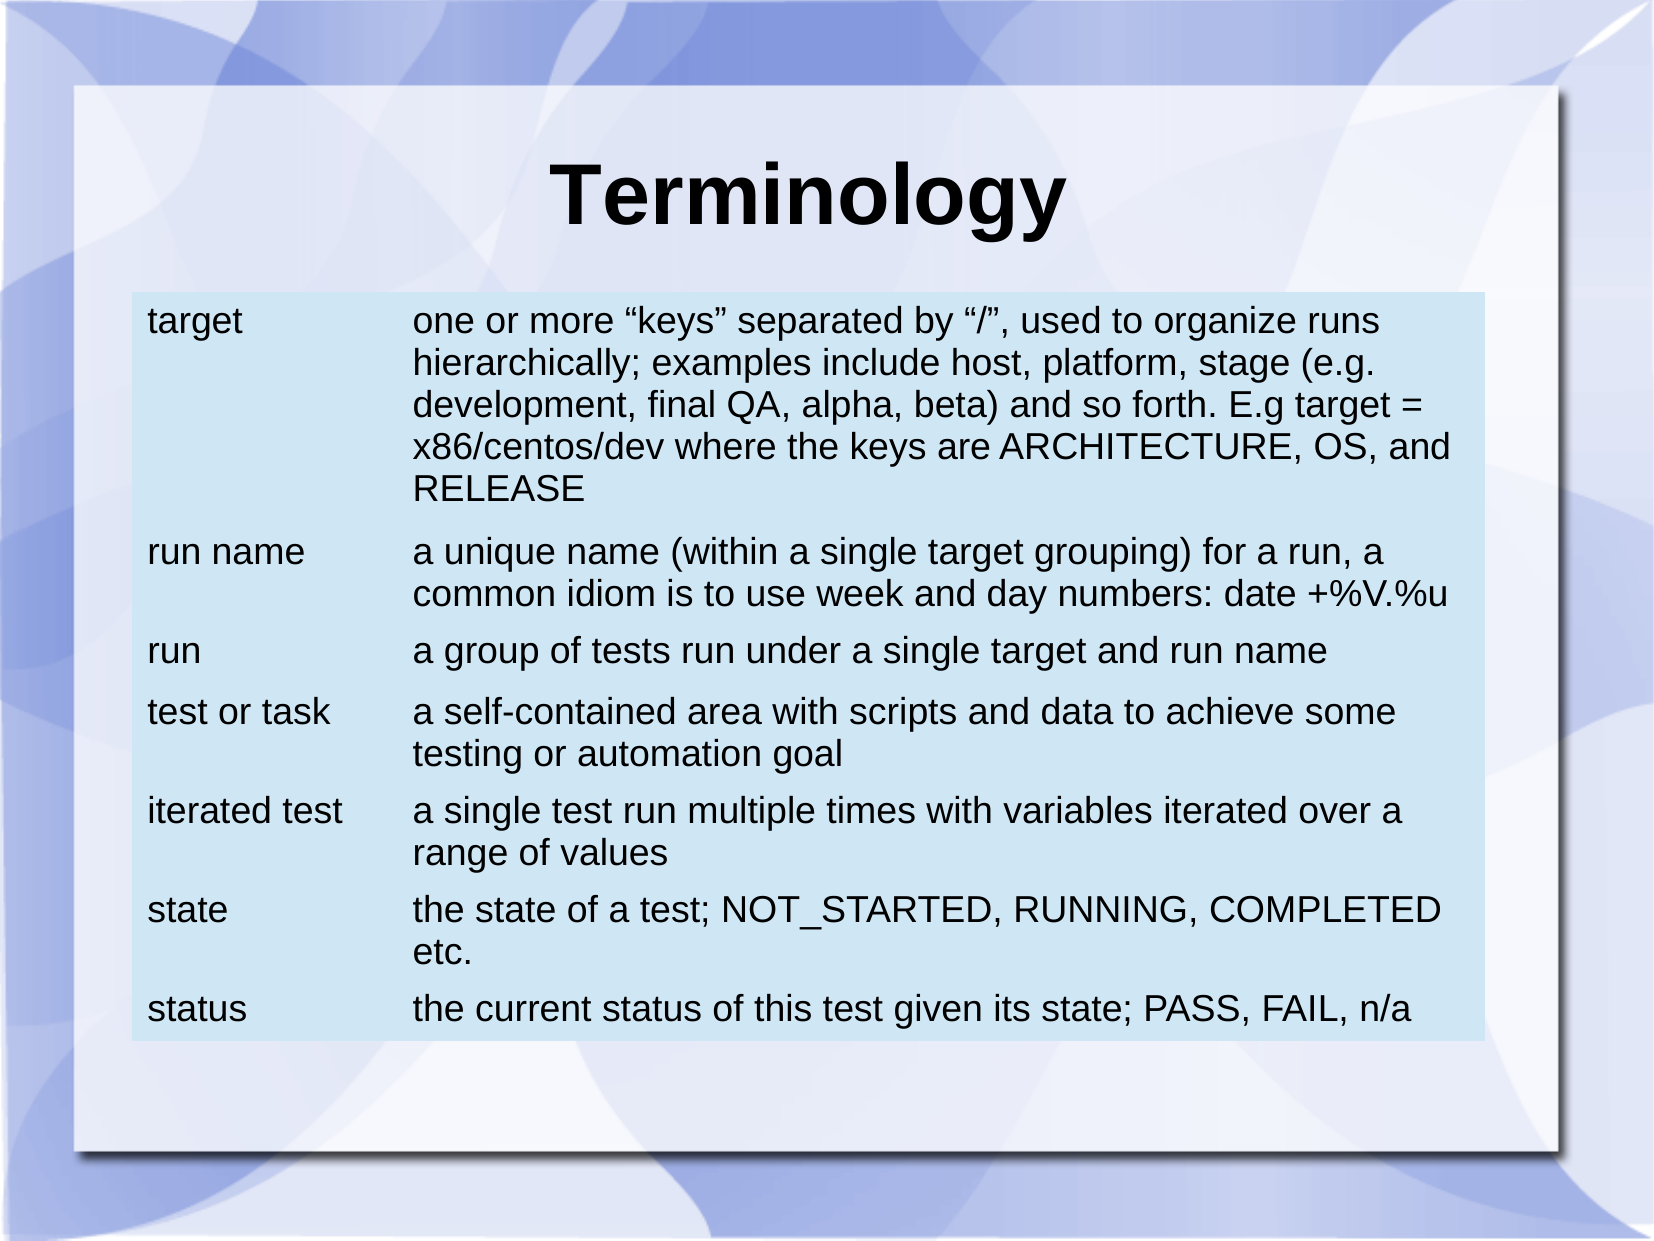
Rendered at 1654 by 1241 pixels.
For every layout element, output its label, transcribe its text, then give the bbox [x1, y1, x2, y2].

table_cell status [132, 980, 398, 1041]
picture [0, 0, 1654, 1241]
table_cell the current status of this test given its state; PASS, FAIL, n/a [398, 980, 1485, 1041]
table_cell iterated test [132, 782, 398, 881]
table_cell a unique name (within a single target grouping) for a run, a common idiom is to use week and day numbers: date +%V.%u [398, 523, 1485, 622]
table_cell run [132, 622, 398, 683]
table_cell a single test run multiple times with variables iterated over a range of values [398, 782, 1485, 881]
table_header one or more “keys” separated by “/”, used to organize runs hierarchically; examples include host, platform, stage (e.g. development, final QA, alpha, beta) and so forth. E.g target = x86/centos/dev where the keys are ARCHITECTURE, OS, and RELEASE [398, 292, 1485, 523]
table_cell state [132, 881, 398, 980]
table_cell the state of a test; NOT_STARTED, RUNNING, COMPLETED etc. [398, 881, 1485, 980]
title Terminology [82, 90, 1536, 298]
table_cell test or task [132, 683, 398, 782]
table_cell run name [132, 523, 398, 622]
table_cell a group of tests run under a single target and run name [398, 622, 1485, 683]
table_cell a self-contained area with scripts and data to achieve some testing or automation goal [398, 683, 1485, 782]
table_header target [132, 292, 398, 523]
